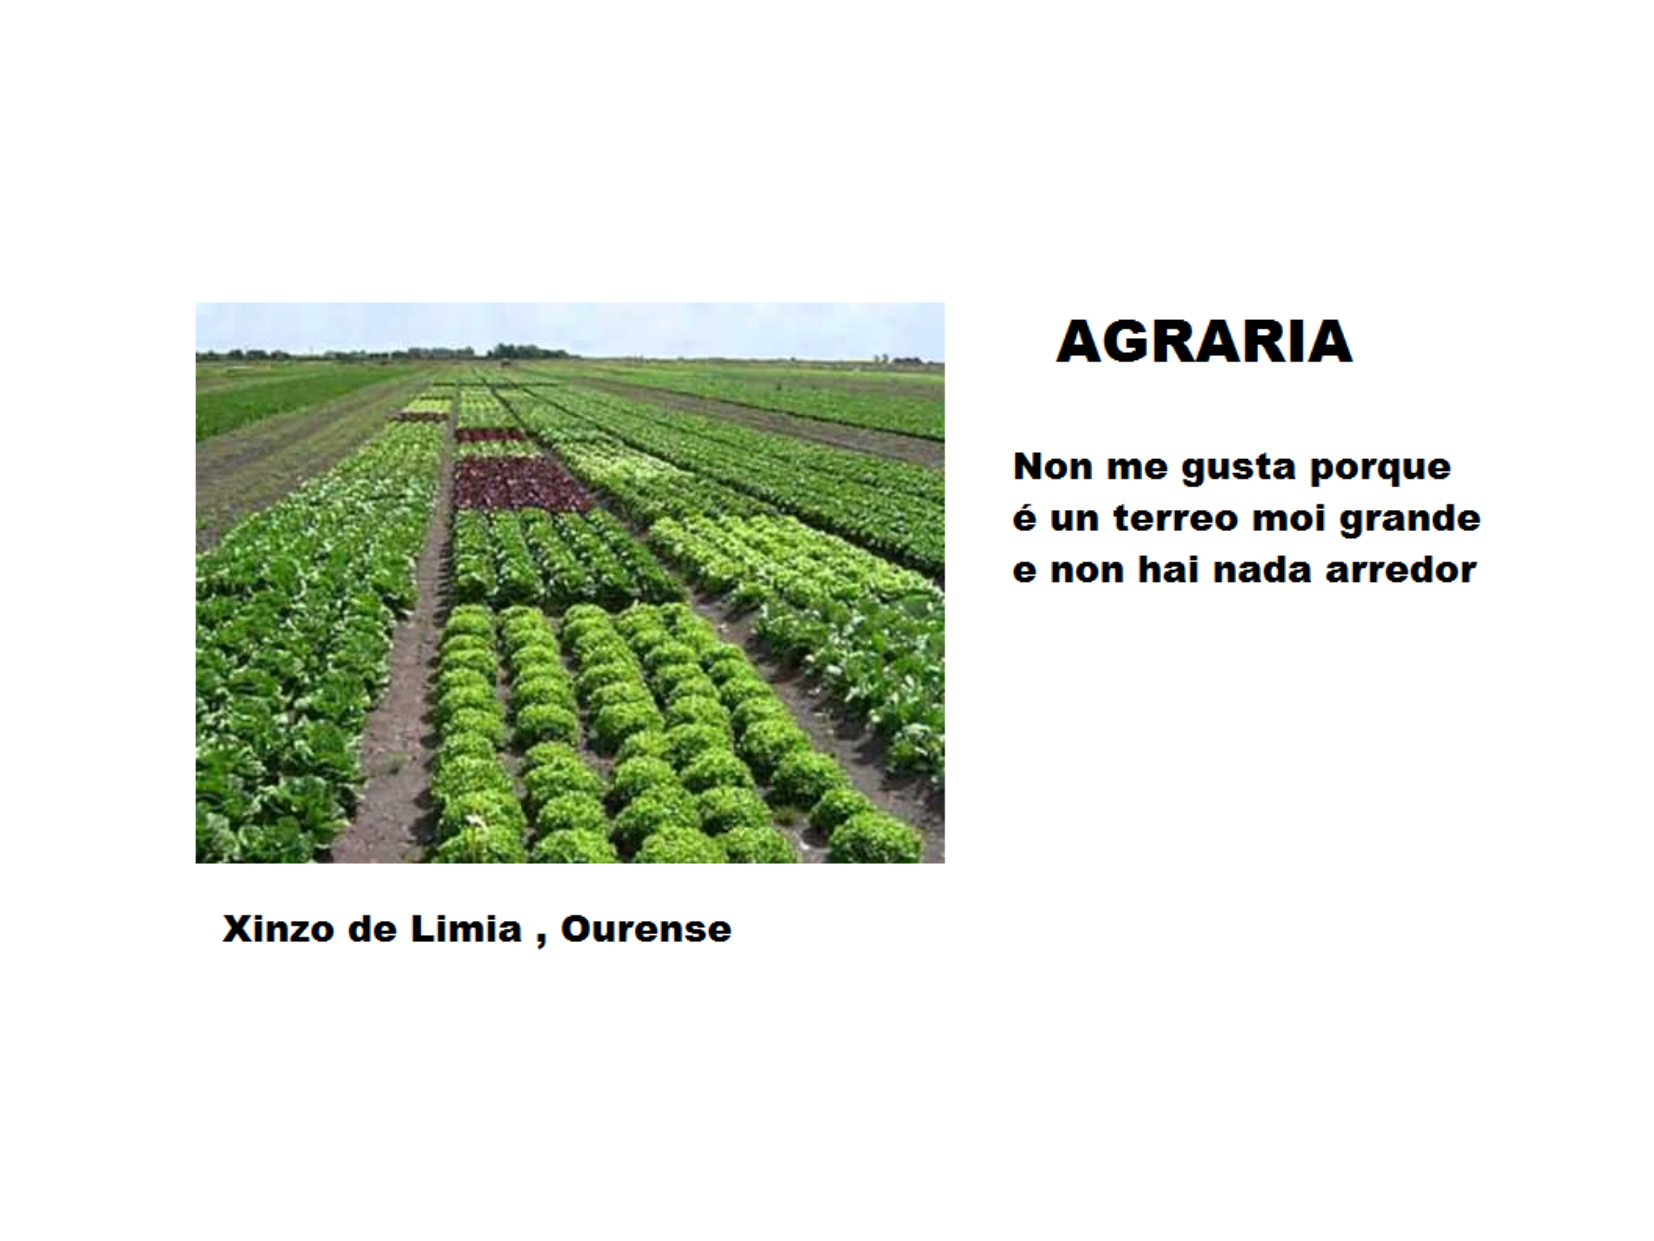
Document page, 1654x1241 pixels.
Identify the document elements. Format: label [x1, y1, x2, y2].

picture [146, 259, 1516, 981]
